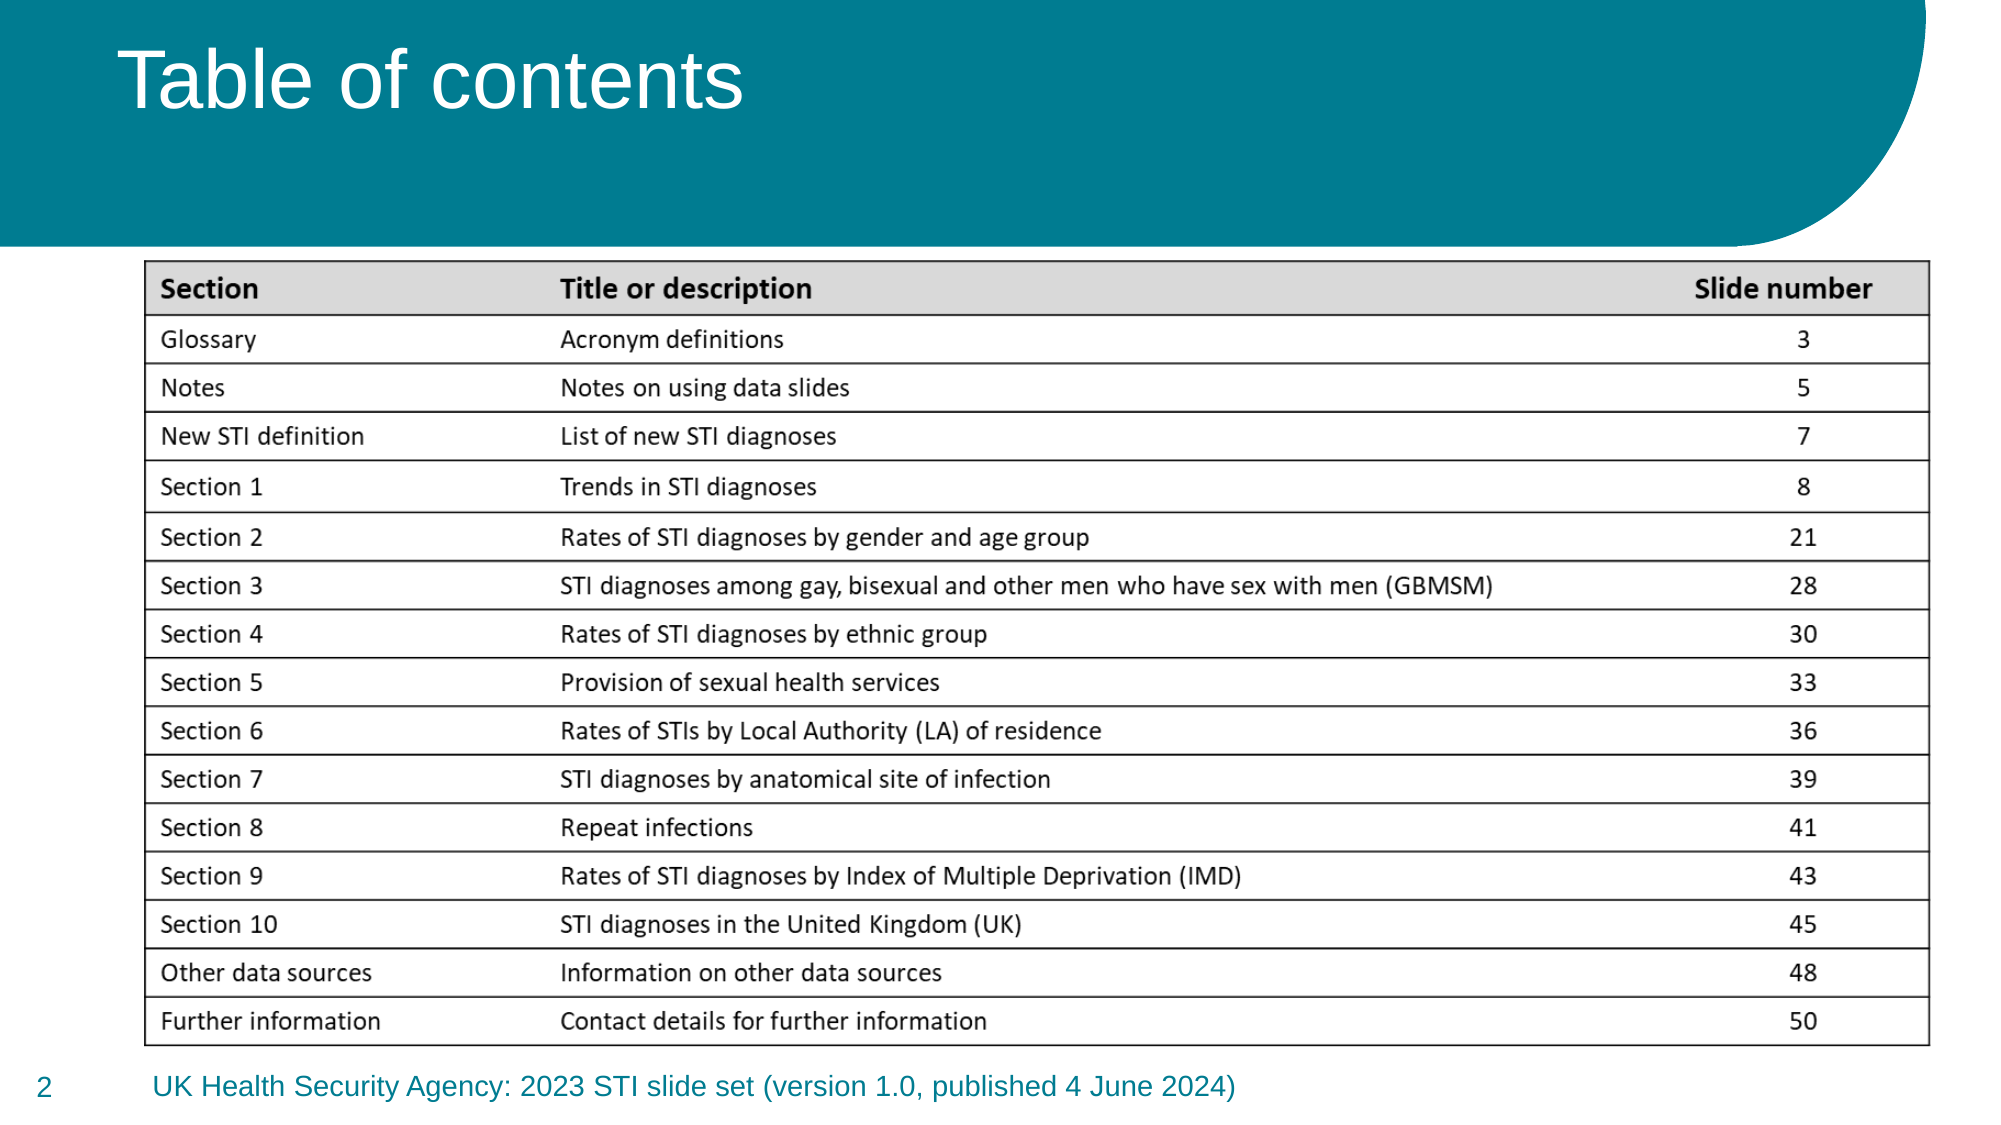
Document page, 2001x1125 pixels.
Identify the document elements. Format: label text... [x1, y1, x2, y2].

text_box UK Health Security Agency: 2023 STI slide set (version 1.0, published 4 June 2024) [137, 1054, 1780, 1115]
text_box [21, 1056, 120, 1117]
title Table of contents [101, 29, 1747, 189]
picture [144, 259, 1932, 1055]
